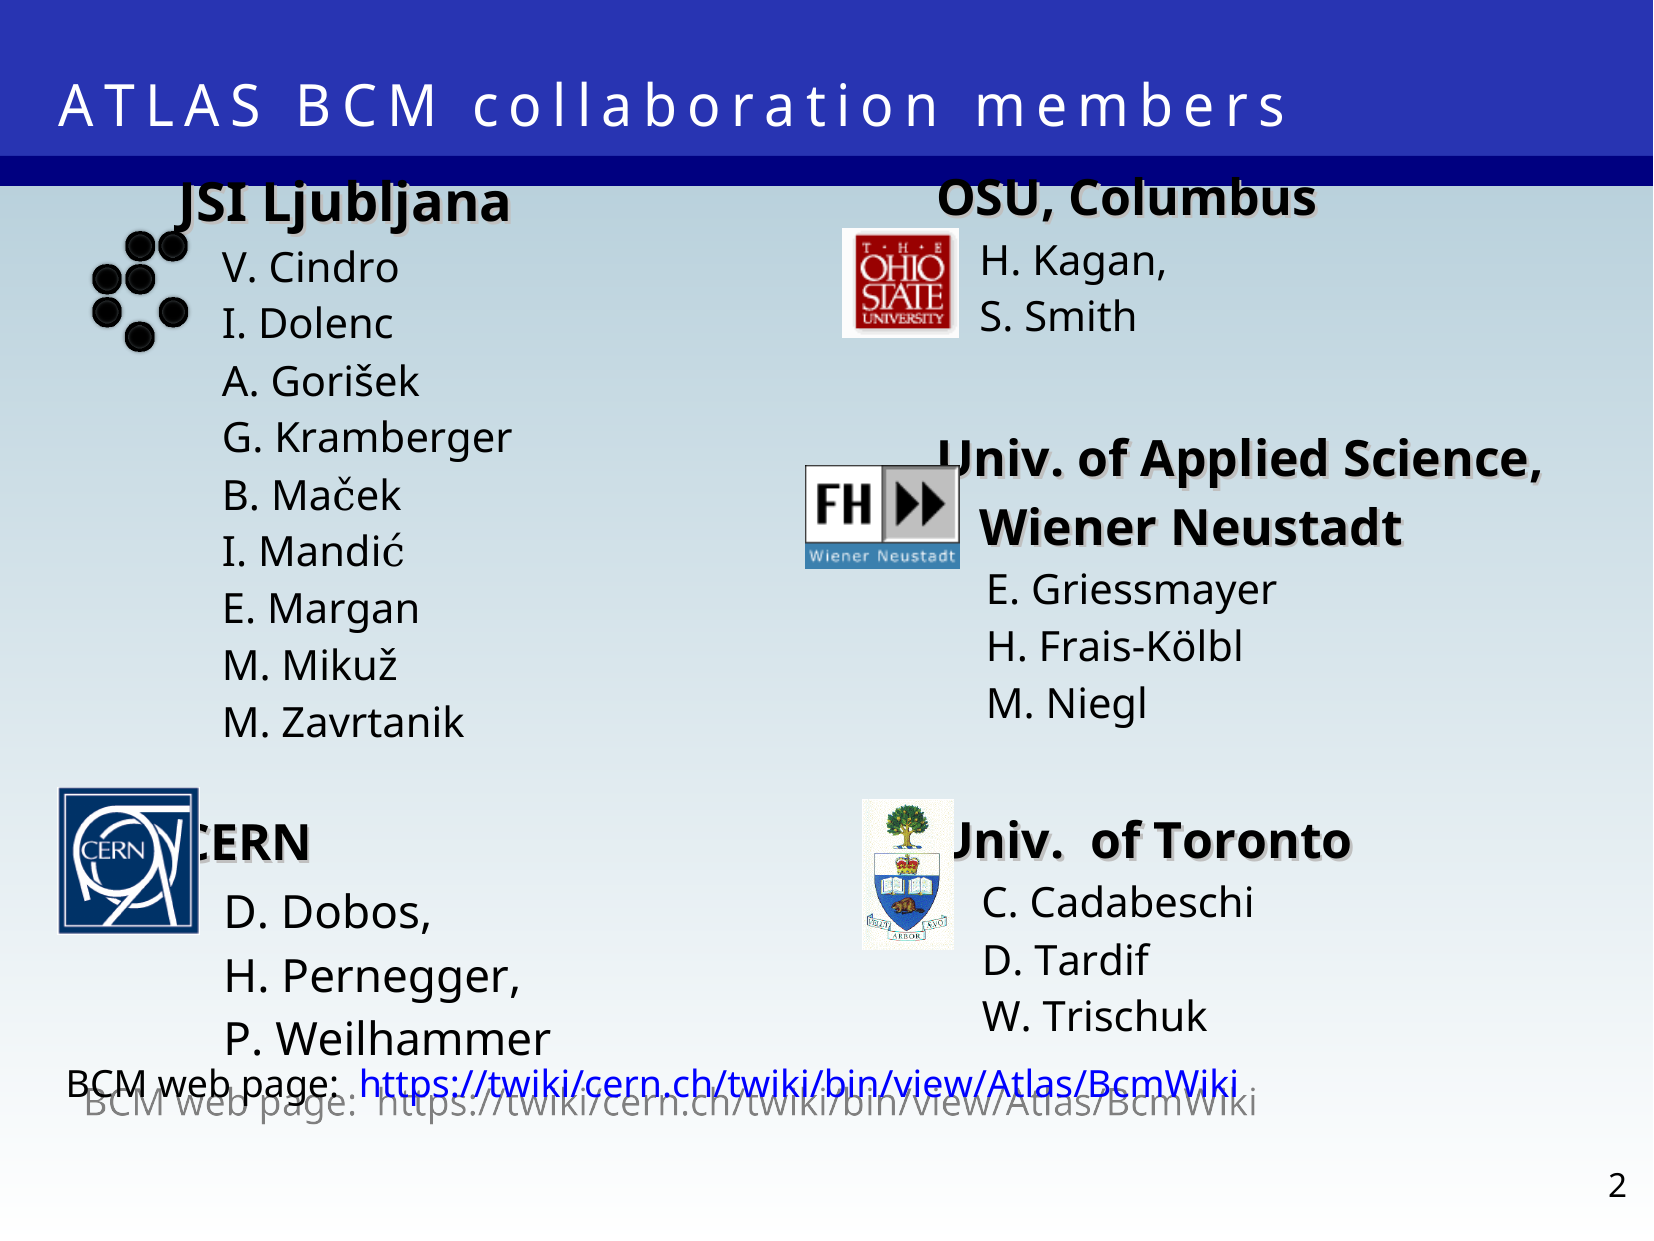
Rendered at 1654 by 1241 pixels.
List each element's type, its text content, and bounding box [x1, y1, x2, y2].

subtitle JSI Ljubljana V. Cindro I. Dolenc A. Gorišek G. Kramberger B. Maček I. Mandić E. Margan M. Mikuž M. Zavrtanik CERN D. Dobos, H. Pernegger, P. Weilhammer [171, 210, 573, 1022]
picture [842, 228, 959, 338]
picture [67, 224, 215, 359]
title ATLAS BCM collaboration members [58, 29, 1613, 178]
picture [57, 787, 200, 935]
picture [862, 799, 954, 950]
text_box BCM web page: https://twiki/cern.ch/twiki/bin/view/Atlas/BcmWiki [50, 1050, 1276, 1111]
text_box OSU, Columbus H. Kagan, S. Smith Univ. of Applied Science, Wiener Neustadt E. Griessmayer H. Frais-Kölbl M. Niegl Univ. of Toronto C. Cadabeschi D. Tardif W. Trischuk [936, 213, 1610, 993]
picture [805, 465, 960, 569]
